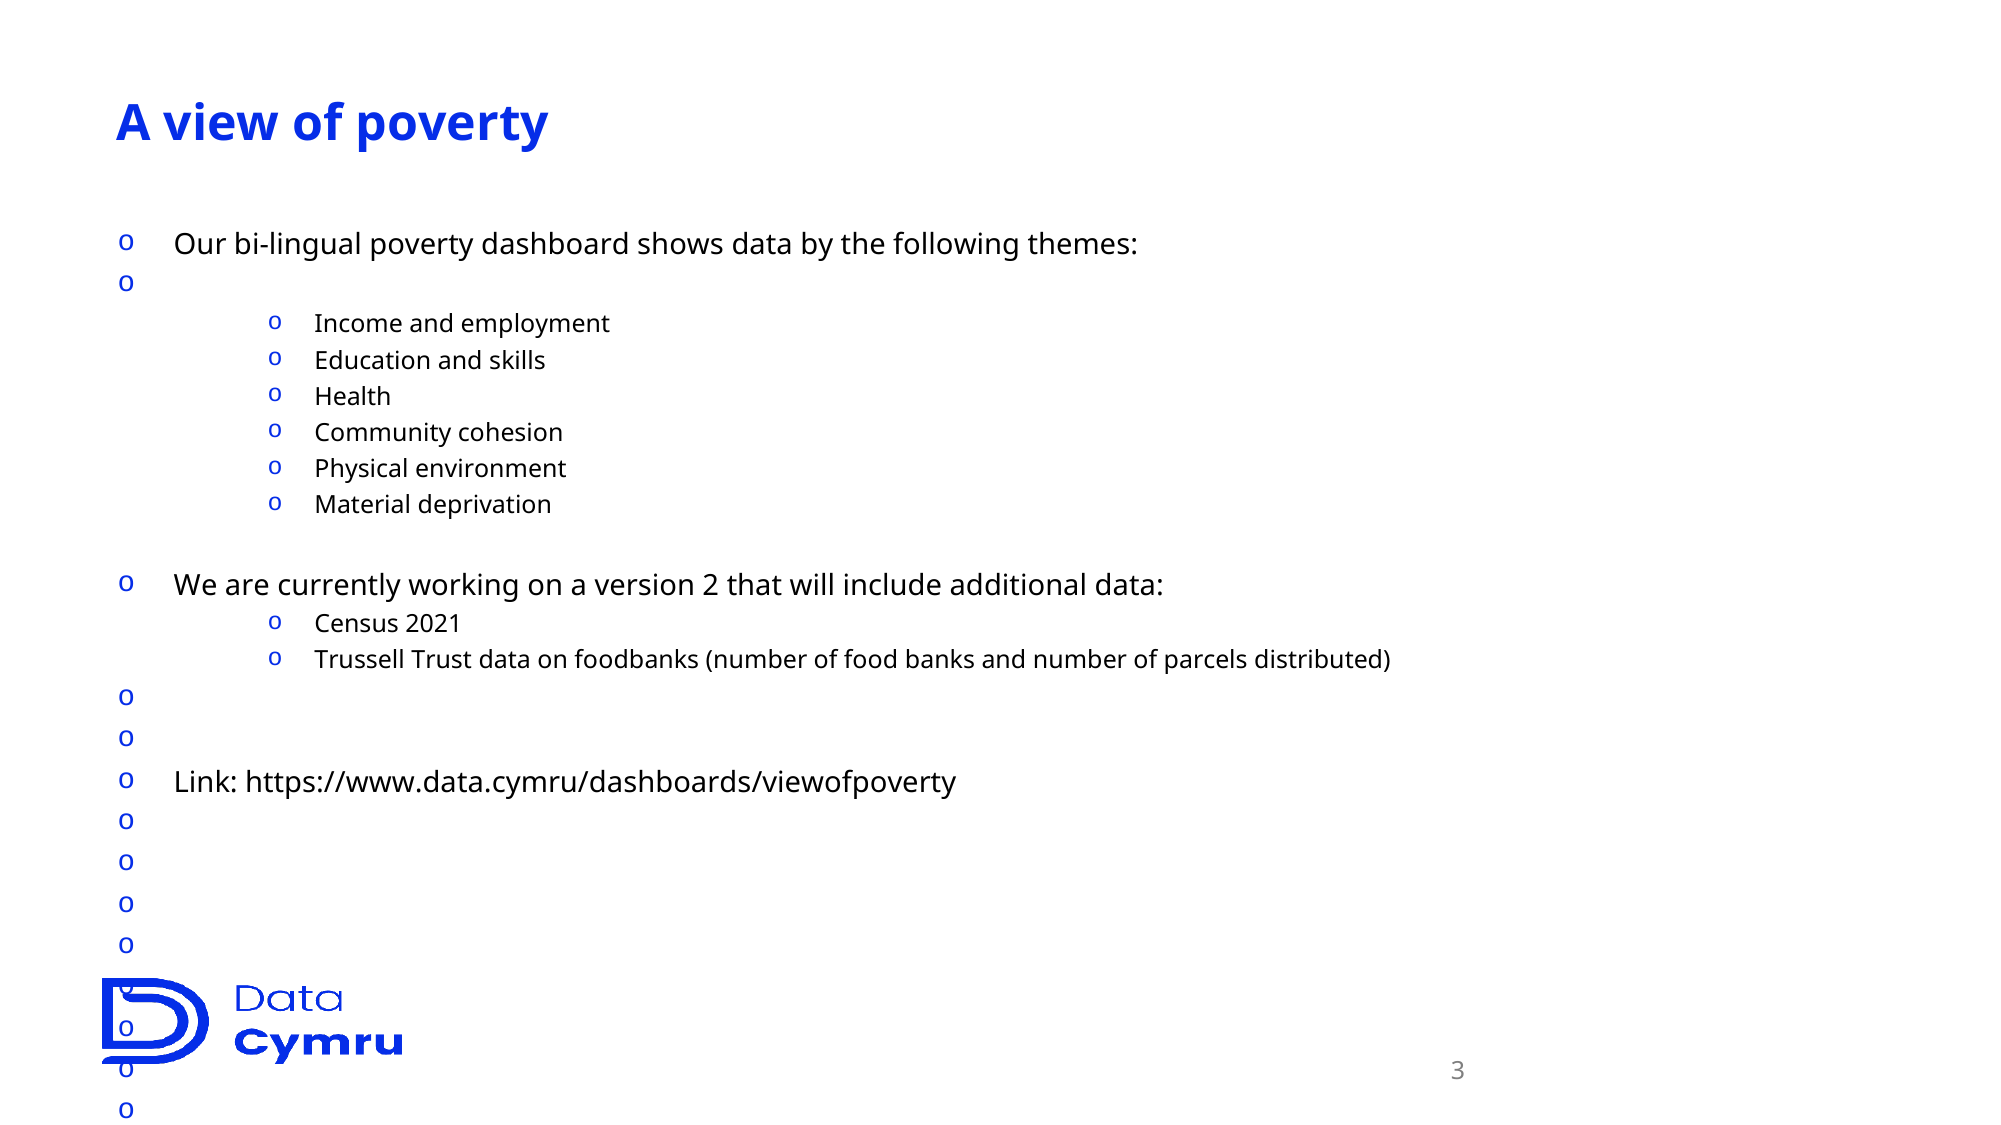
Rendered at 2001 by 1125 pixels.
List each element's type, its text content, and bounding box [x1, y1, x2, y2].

list Our bi-lingual poverty dashboard shows data by the following themes: Income and employment Education and skills Health Community cohesion Physical environment Material deprivation We are currently working on a version 2 that will include additional data: Census 2021 Trussell Trust data on foodbanks (number of food banks and number of parcels distributed) Link: https://www.data.cymru/dashboards/viewofpoverty [102, 176, 1903, 958]
text_box 3 [1435, 1046, 1903, 1083]
title A view of poverty [101, 57, 1899, 184]
